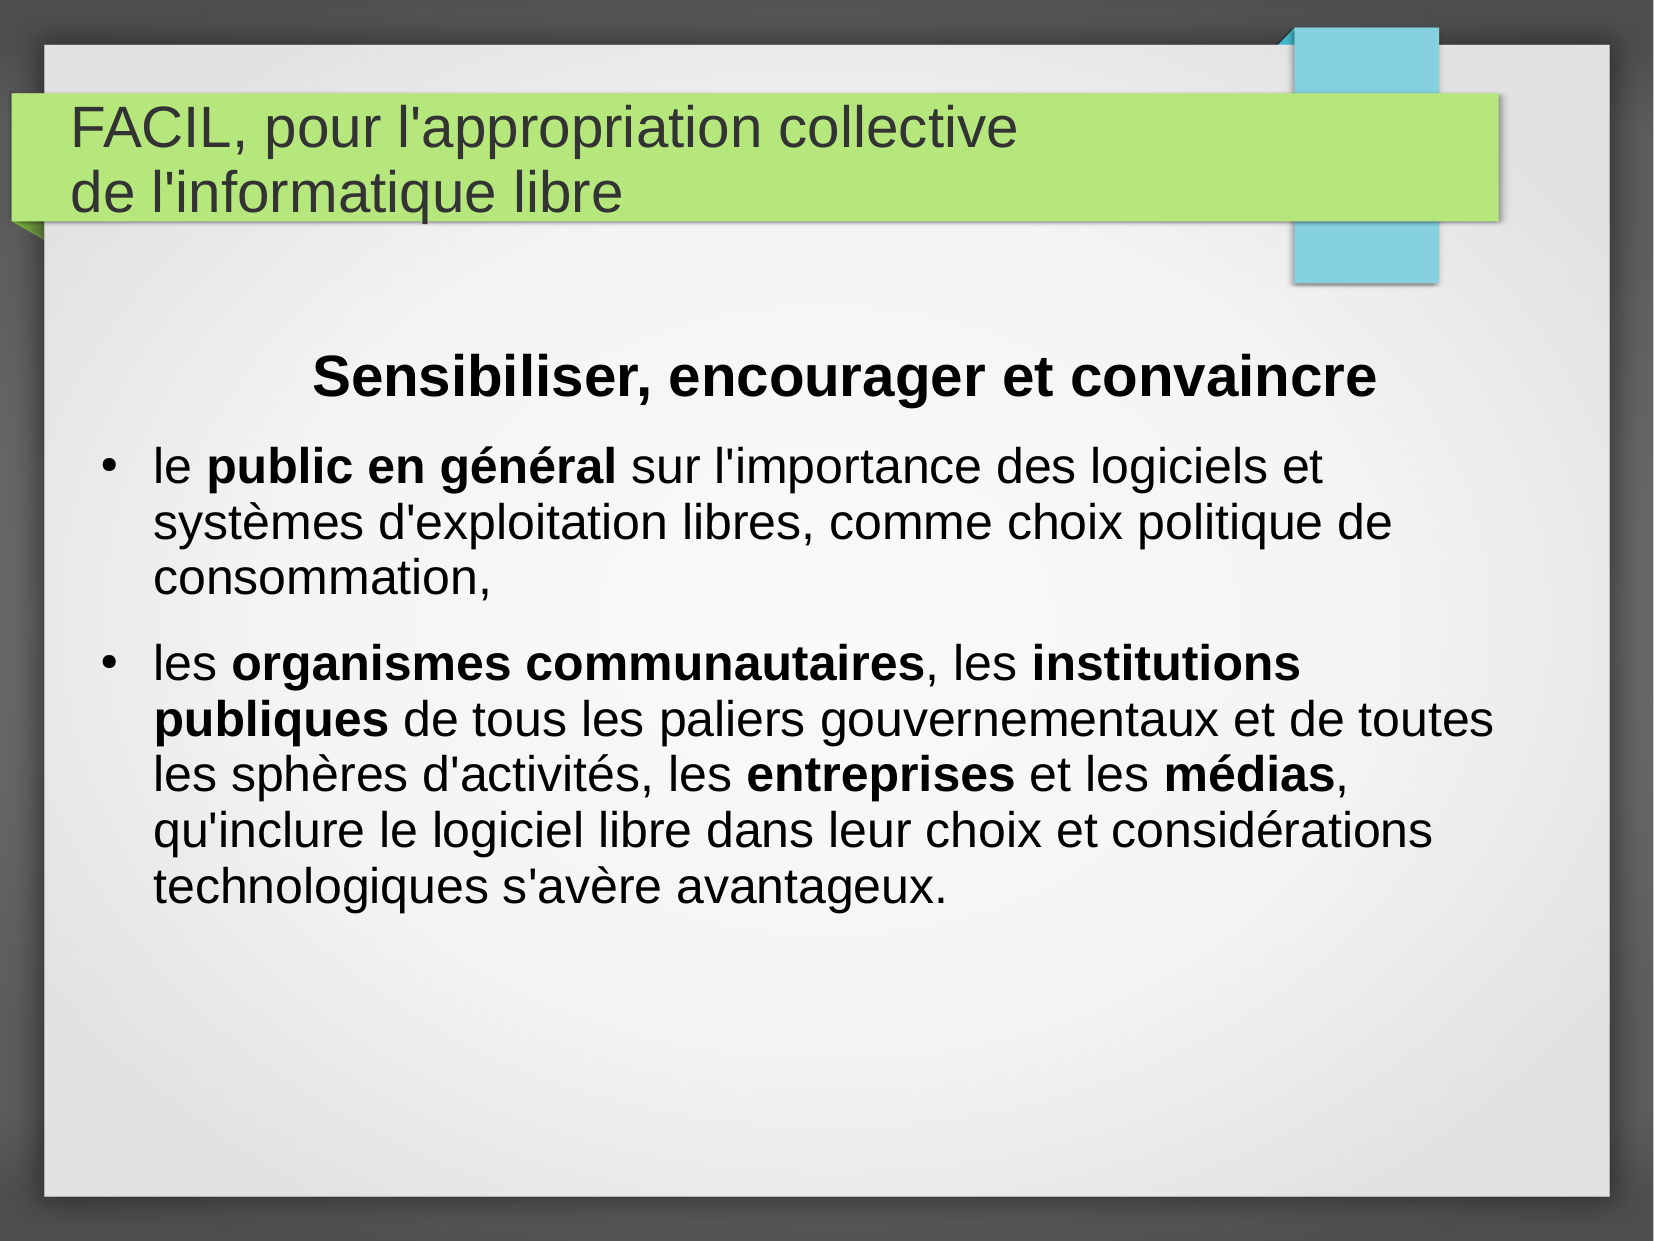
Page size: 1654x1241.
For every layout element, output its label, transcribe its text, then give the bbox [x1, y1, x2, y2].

title FACIL, pour l'appropriation collective de l'informatique libre [70, 94, 1229, 225]
picture [0, 0, 1654, 1241]
list Sensibiliser, encourager et convaincre le public en général sur l'importance des logiciels et systèmes d'exploitation libres, comme choix politique de consommation, les organismes communautaires, les institutions publiques de tous les paliers gouvernementaux et de toutes les sphères d'activités, les entreprises et les médias, qu'inclure le logiciel libre dans leur choix et considérations technologiques s'avère avantageux. [82, 343, 1538, 1146]
